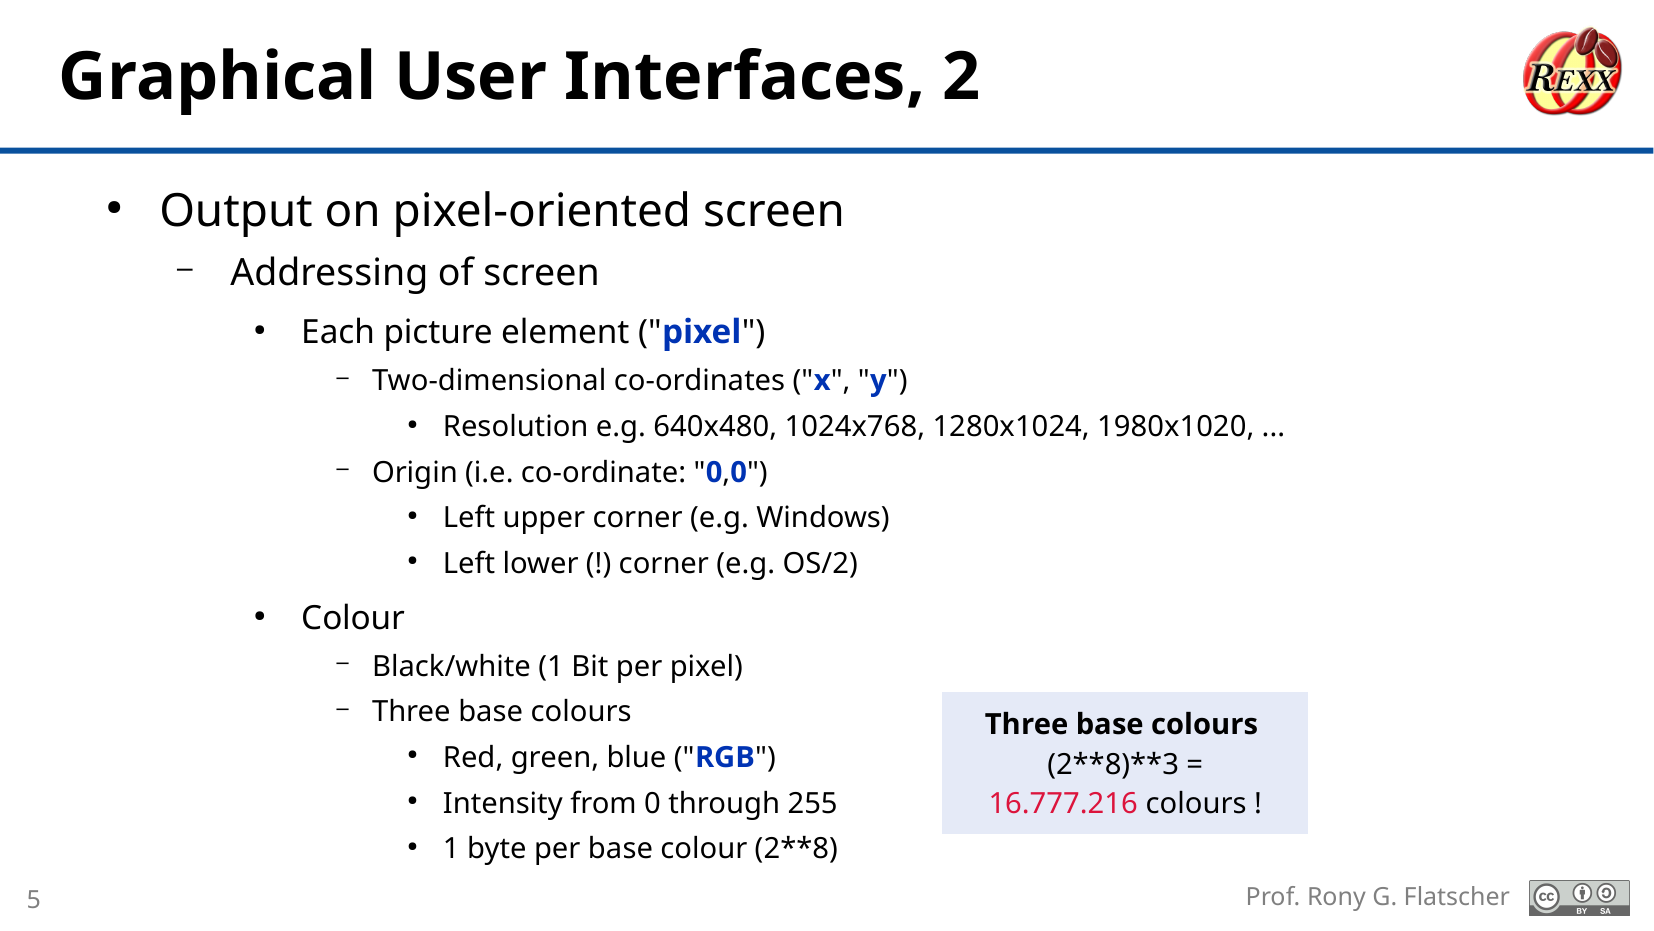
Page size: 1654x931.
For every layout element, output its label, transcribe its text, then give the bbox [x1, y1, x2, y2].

text_box Three base colours (2**8)**3 = 16.777.216 colours ! [941, 691, 1309, 835]
list Output on pixel-oriented screen Addressing of screen Each picture element ("pixel") Two-dimensional co-ordinates ("x", "y") Resolution e.g. 640x480, 1024x768, 1280x1024, 1980x1020, ... Origin (i.e. co-ordinate: "0,0") Left upper corner (e.g. Windows) Left lower (!) corner (e.g. OS/2) Colour Black/white (1 Bit per pixel) Three base colours Red, green, blue ("RGB") Intensity from 0 through 255 1 byte per base colour (2**8) [88, 177, 1577, 857]
title Graphical User Interfaces, 2 [0, 0, 1625, 148]
